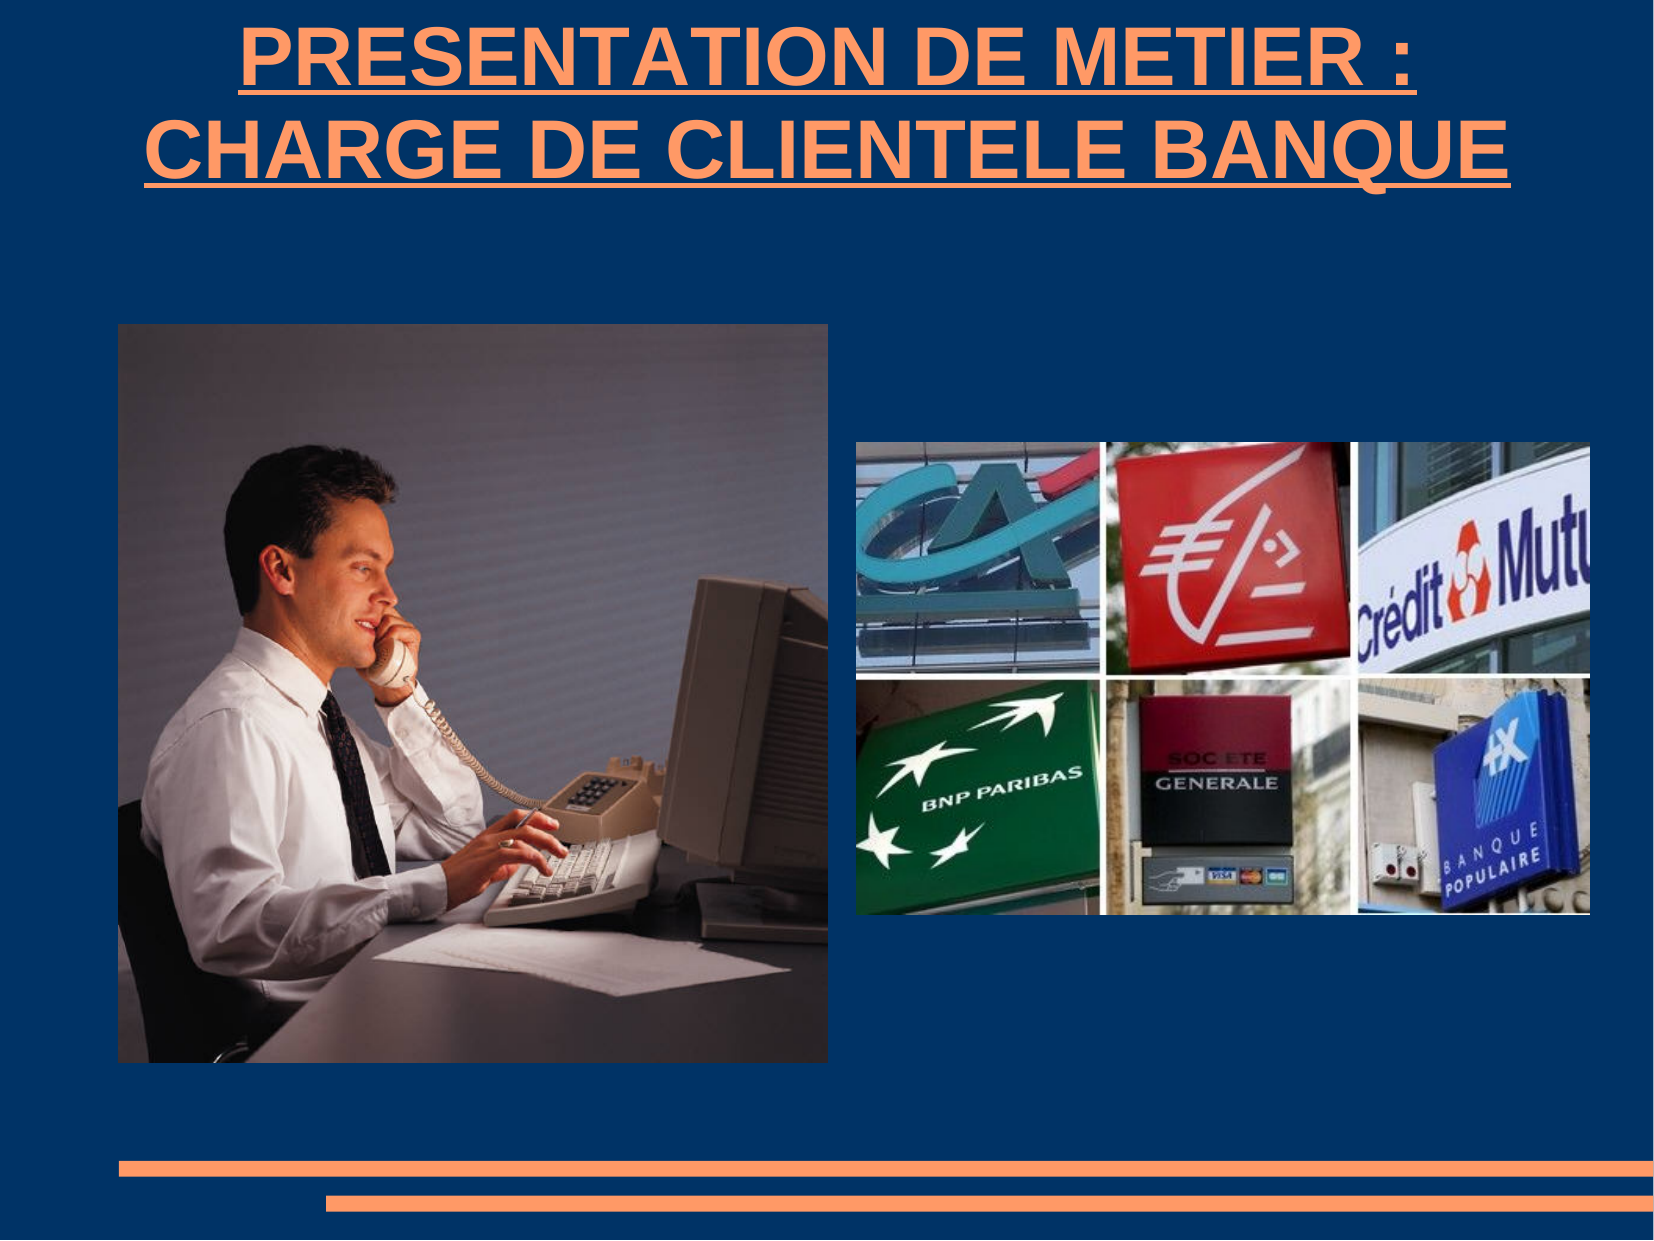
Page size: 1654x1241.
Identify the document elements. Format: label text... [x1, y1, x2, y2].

picture [118, 322, 828, 1063]
picture [856, 442, 1590, 915]
title PRESENTATION DE METIER : CHARGE DE CLIENTELE BANQUE [121, 10, 1534, 290]
